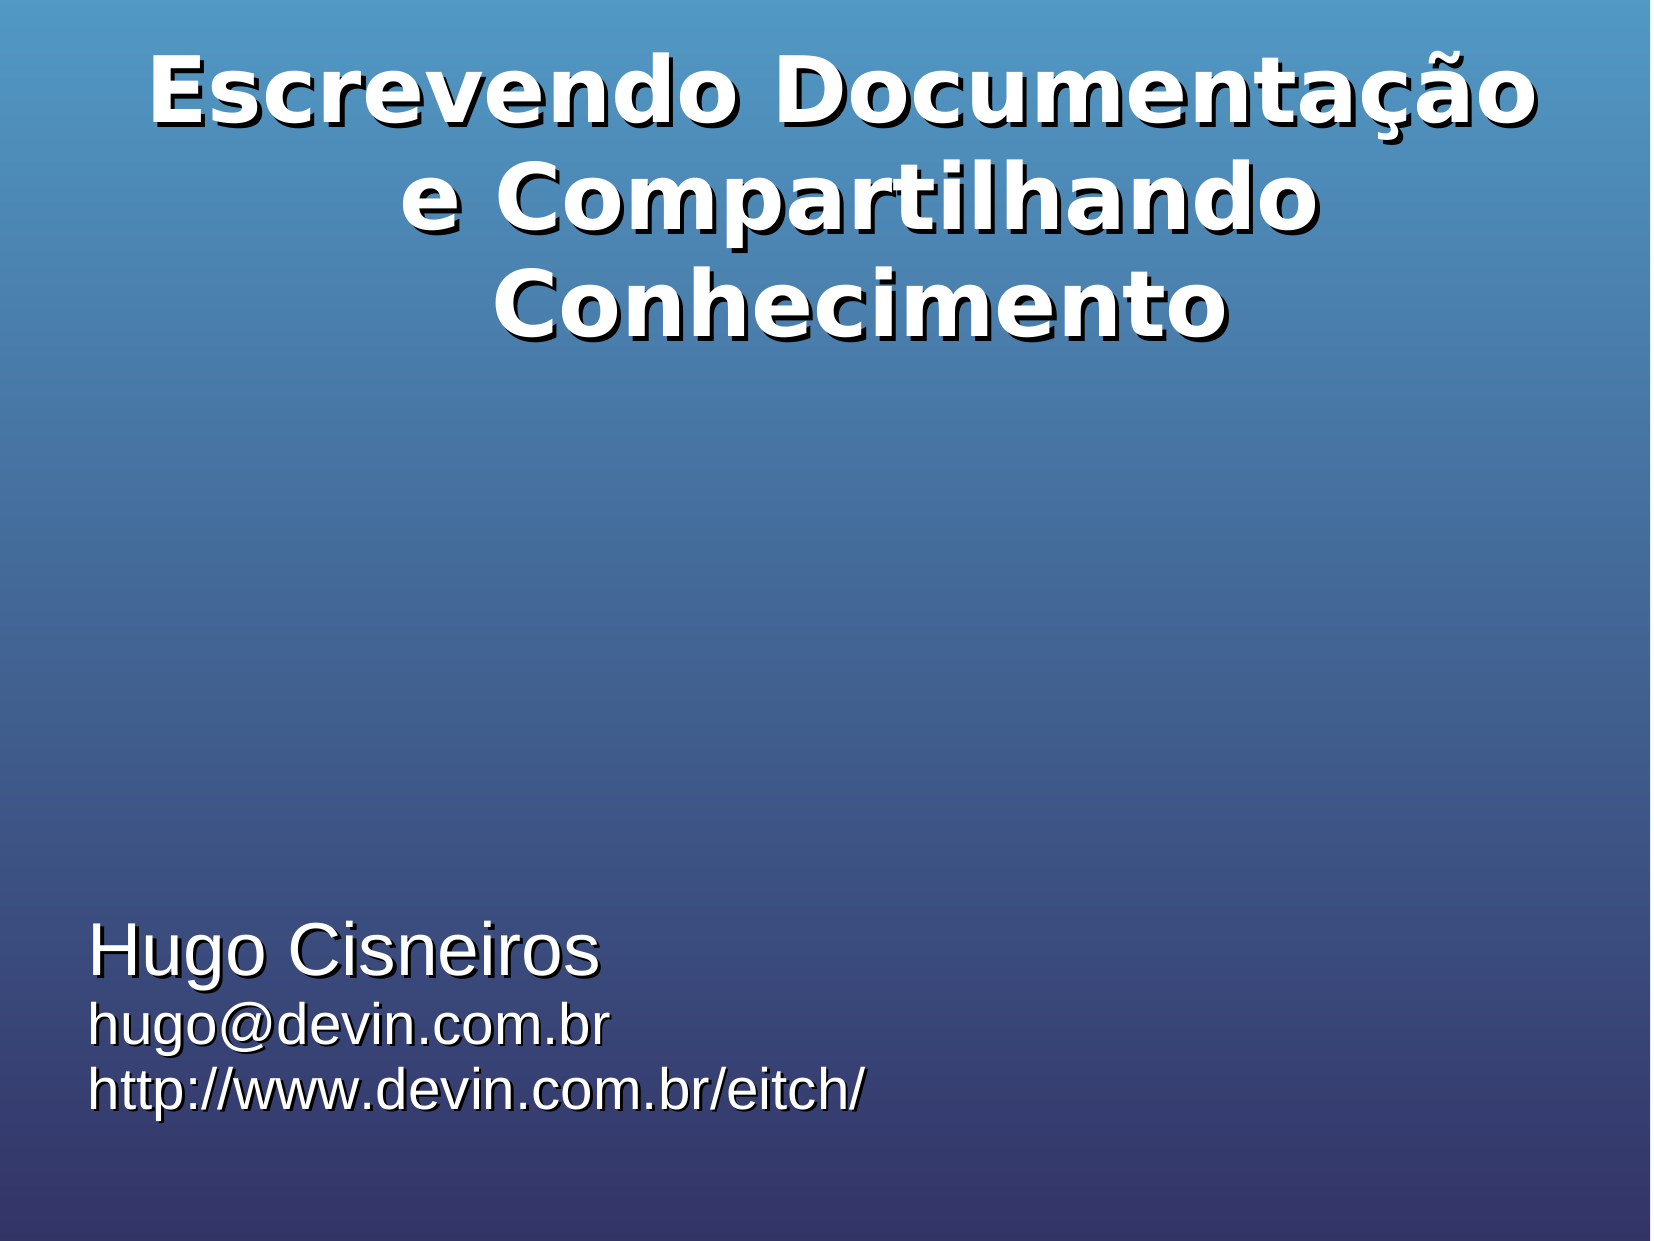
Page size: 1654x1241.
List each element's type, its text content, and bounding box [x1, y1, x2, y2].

title Escrevendo Documentação e Compartilhando Conhecimento [37, 37, 1613, 359]
text_box [0, 0, 1651, 1241]
text_box Hugo Cisneiros hugo@devin.com.br http://www.devin.com.br/eitch/ [37, 900, 879, 1129]
